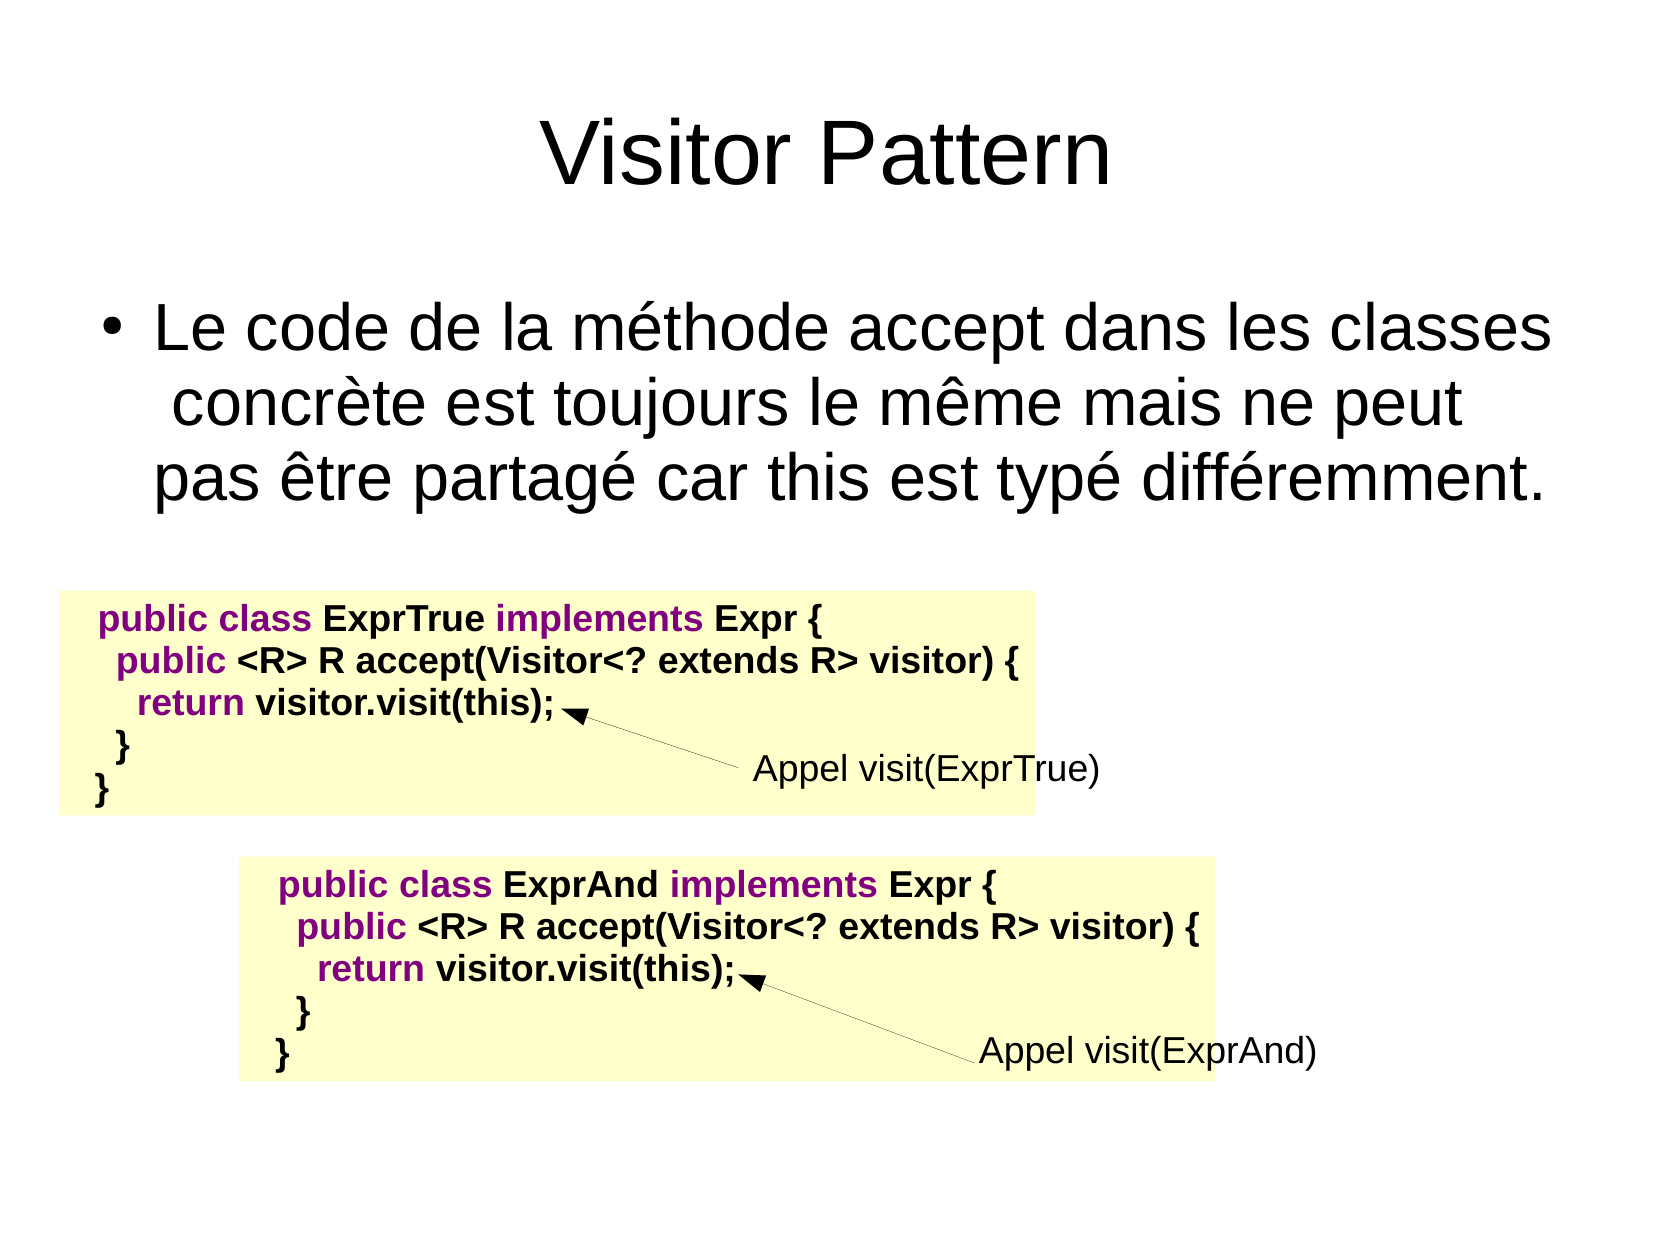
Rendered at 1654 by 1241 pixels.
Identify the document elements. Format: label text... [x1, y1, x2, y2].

text_box Appel visit(ExprAnd) [964, 1021, 1333, 1079]
text_box public class ExprAnd implements Expr { public <R> R accept(Visitor<? extends R> visitor) { return visitor.visit(this); } } [239, 856, 1214, 1082]
list Le code de la méthode accept dans les classes concrète est toujours le même mais ne peut pas être partagé car this est typé différemment. [82, 290, 1571, 562]
text_box public class ExprTrue implements Expr { public <R> R accept(Visitor<? extends R> visitor) { return visitor.visit(this); } } [59, 590, 1034, 816]
title Visitor Pattern [82, 56, 1571, 250]
text_box Appel visit(ExprTrue) [738, 740, 1118, 798]
